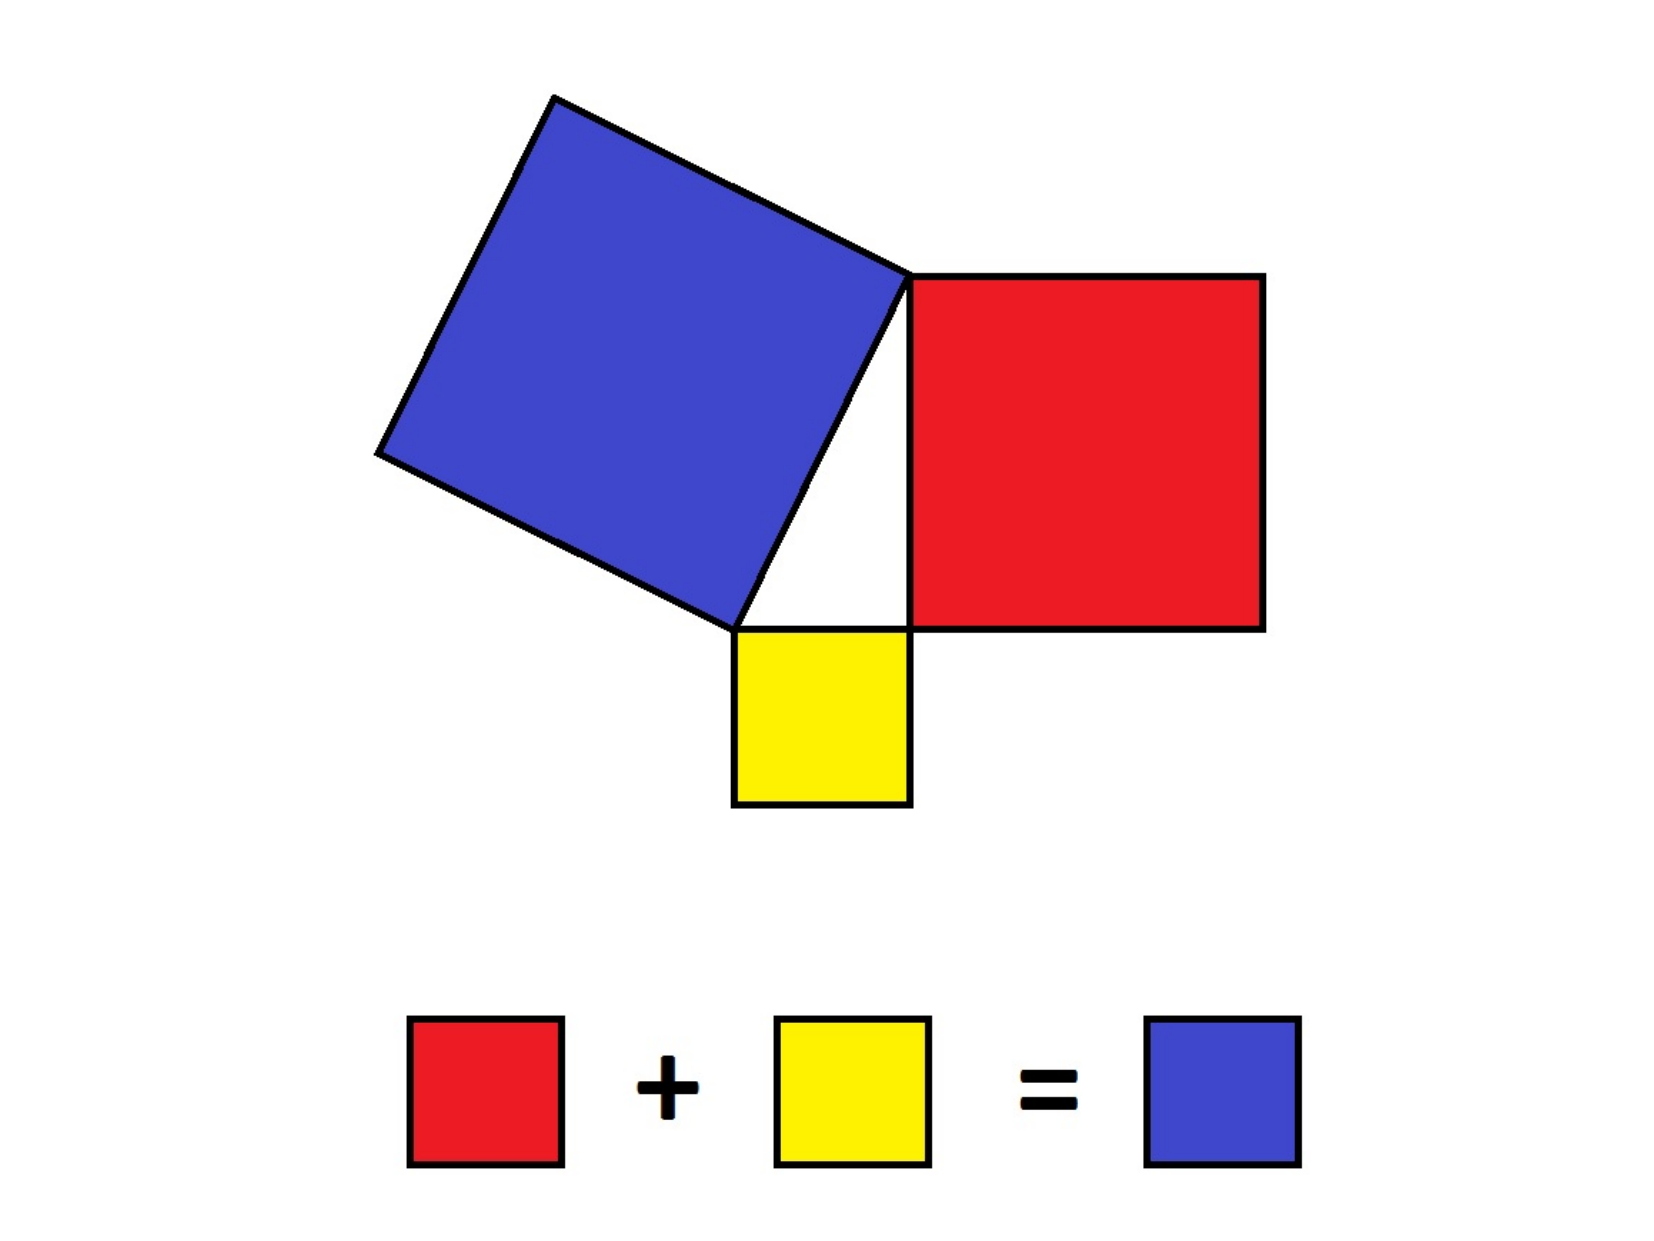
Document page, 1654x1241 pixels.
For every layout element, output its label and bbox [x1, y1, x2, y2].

picture [304, 9, 1365, 1241]
